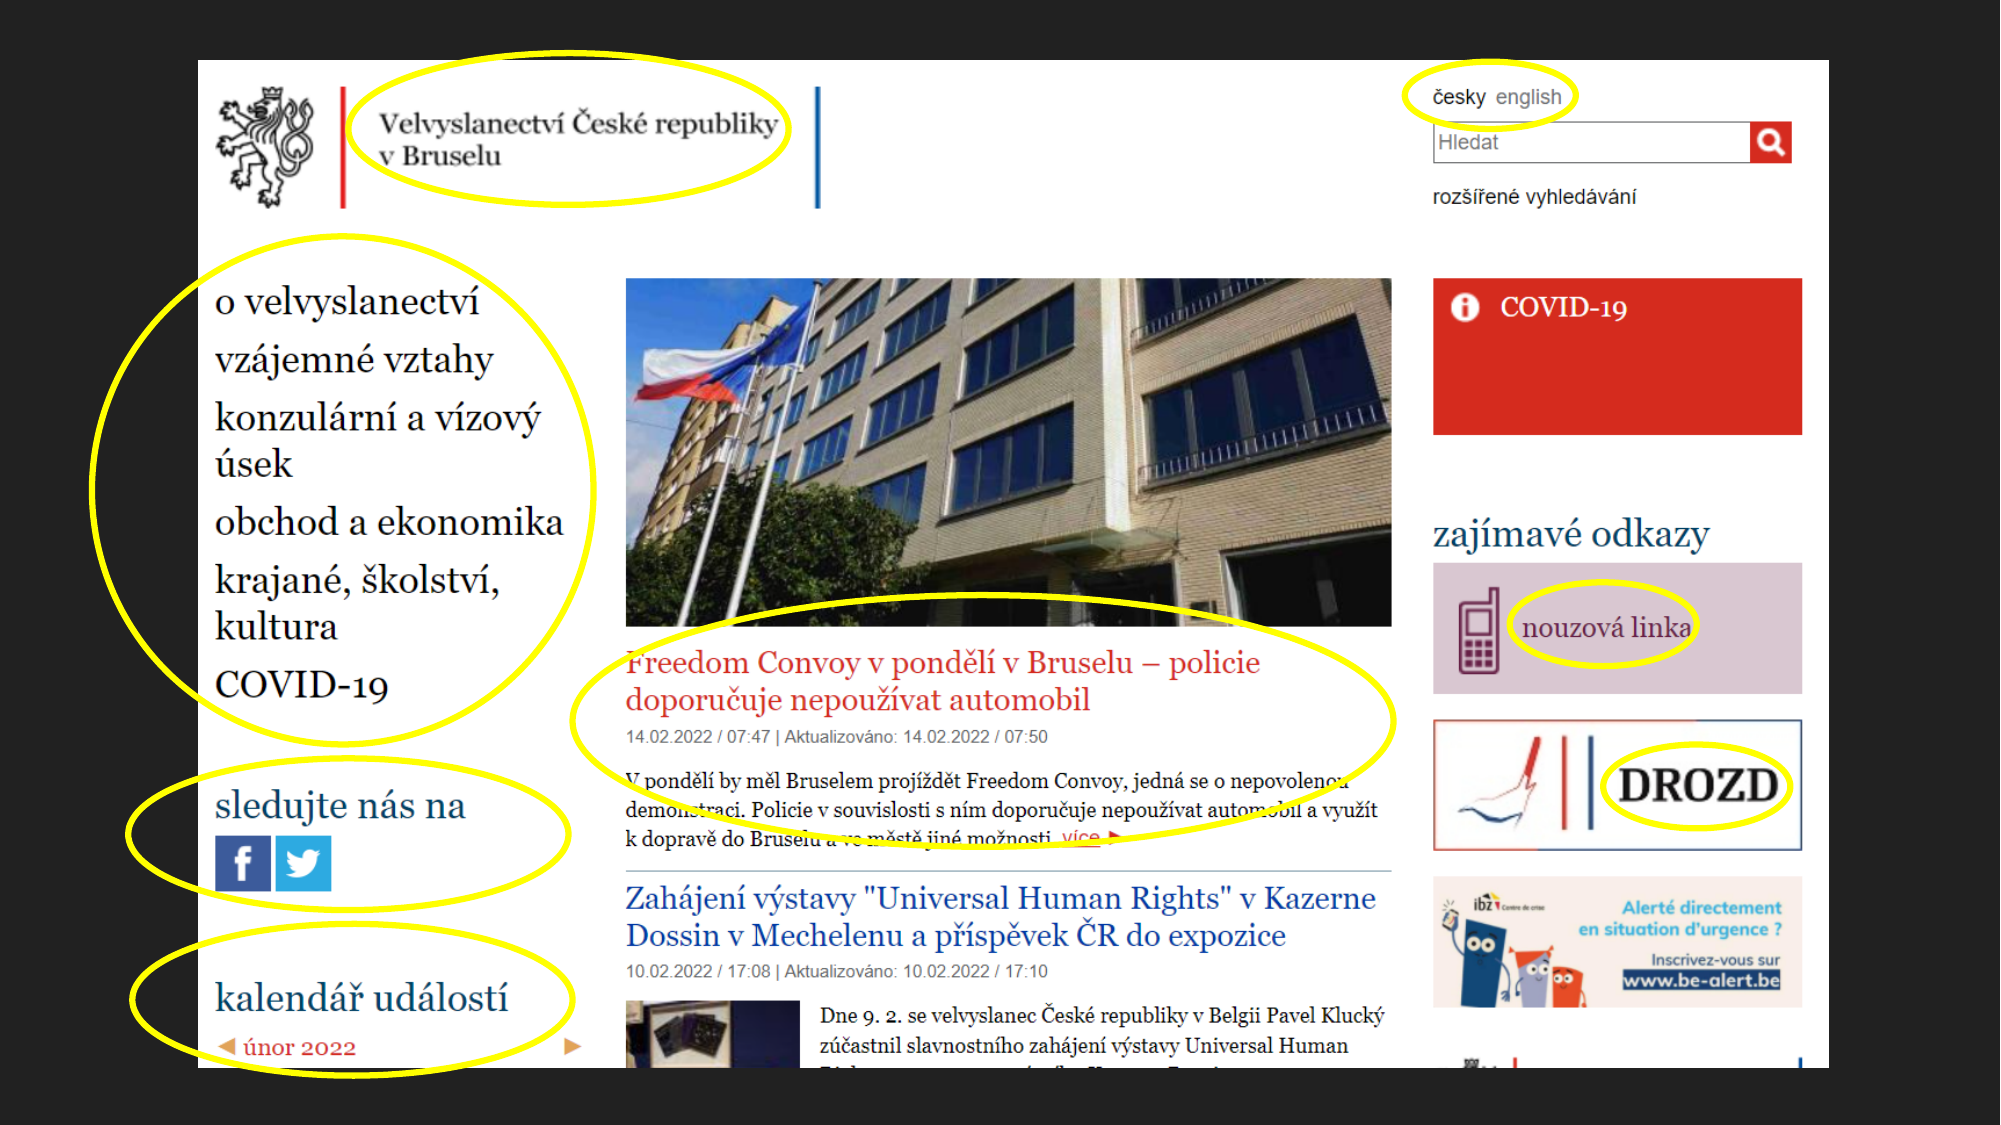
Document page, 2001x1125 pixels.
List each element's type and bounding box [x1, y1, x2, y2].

picture [352, 61, 785, 201]
picture [198, 927, 569, 1068]
picture [1408, 65, 1572, 125]
picture [198, 61, 1829, 1068]
picture [198, 240, 590, 741]
picture [198, 762, 565, 906]
picture [198, 1058, 234, 1068]
